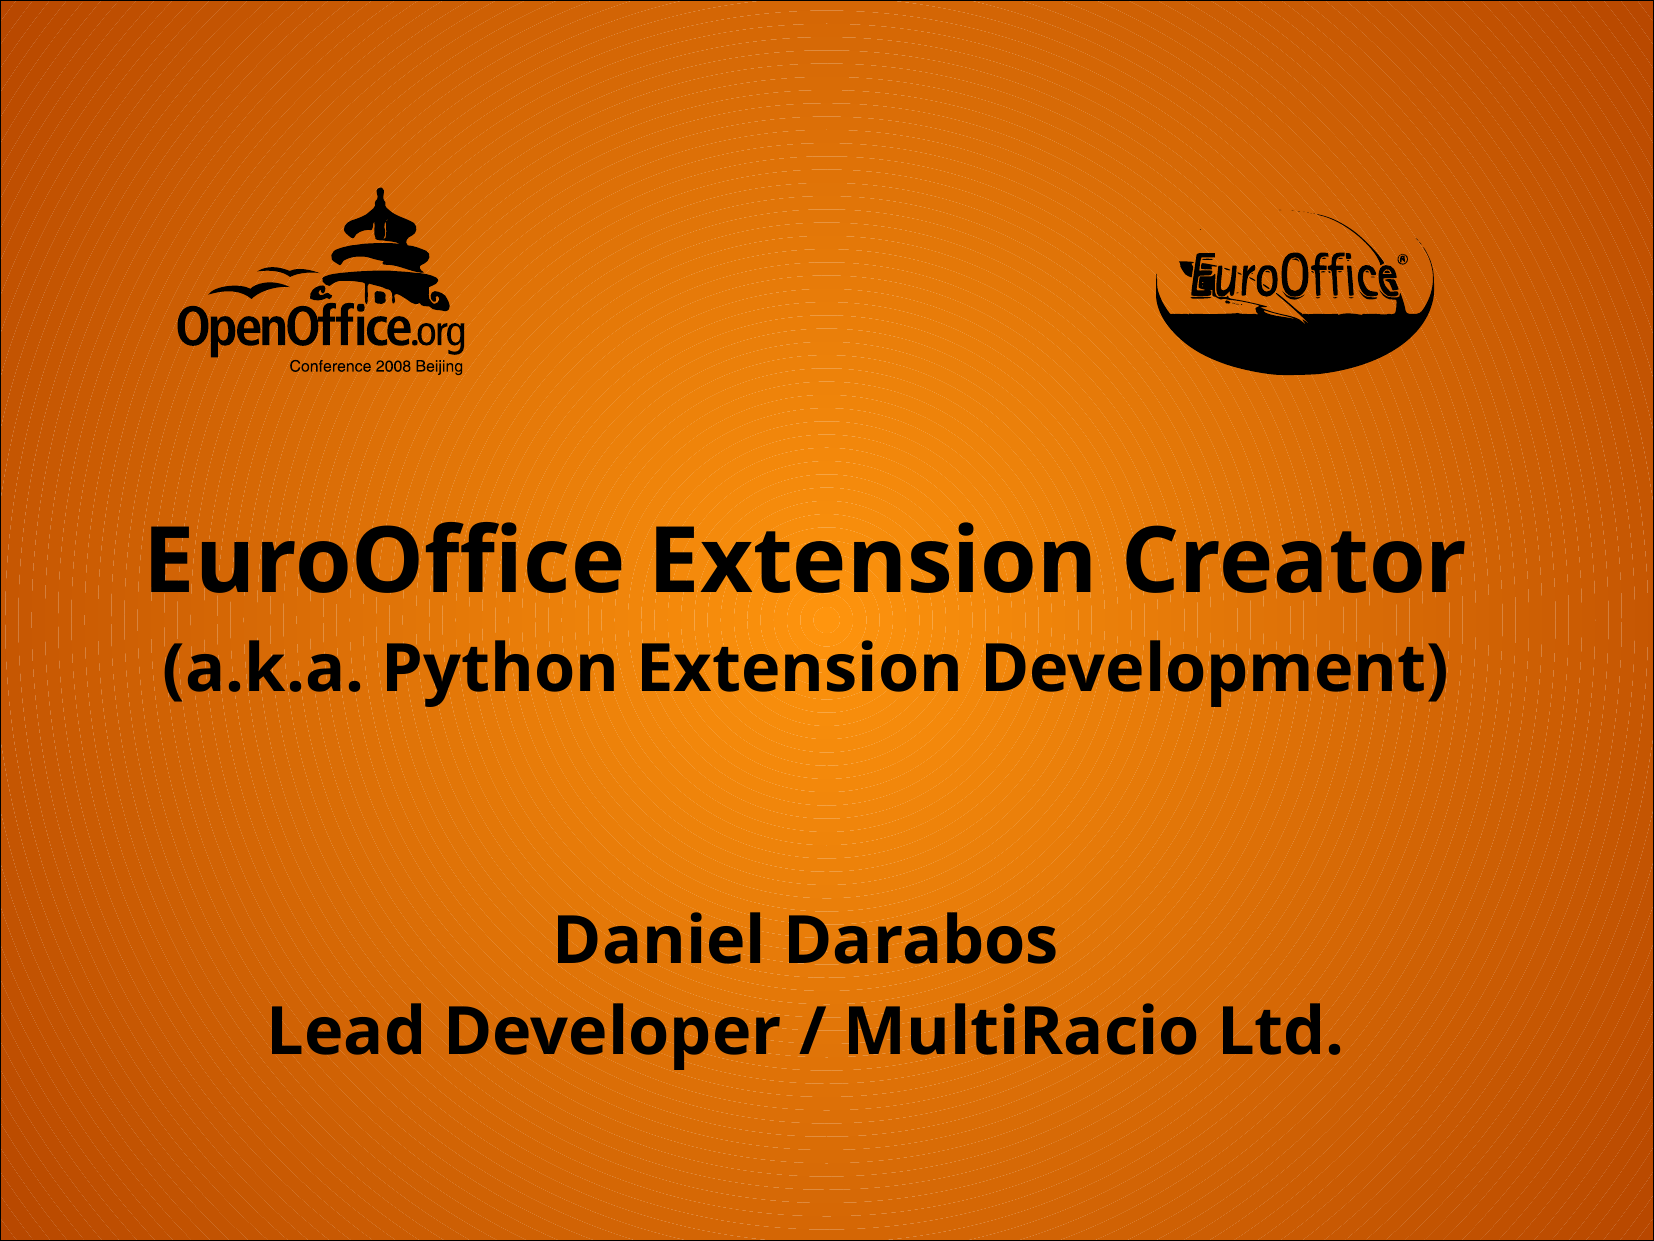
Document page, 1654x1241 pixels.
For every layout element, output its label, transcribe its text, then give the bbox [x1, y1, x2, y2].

text_box EuroOffice Extension Creator (a.k.a. Python Extension Development) Daniel Darabos Lead Developer / MultiRacio Ltd. [37, 487, 1576, 1126]
